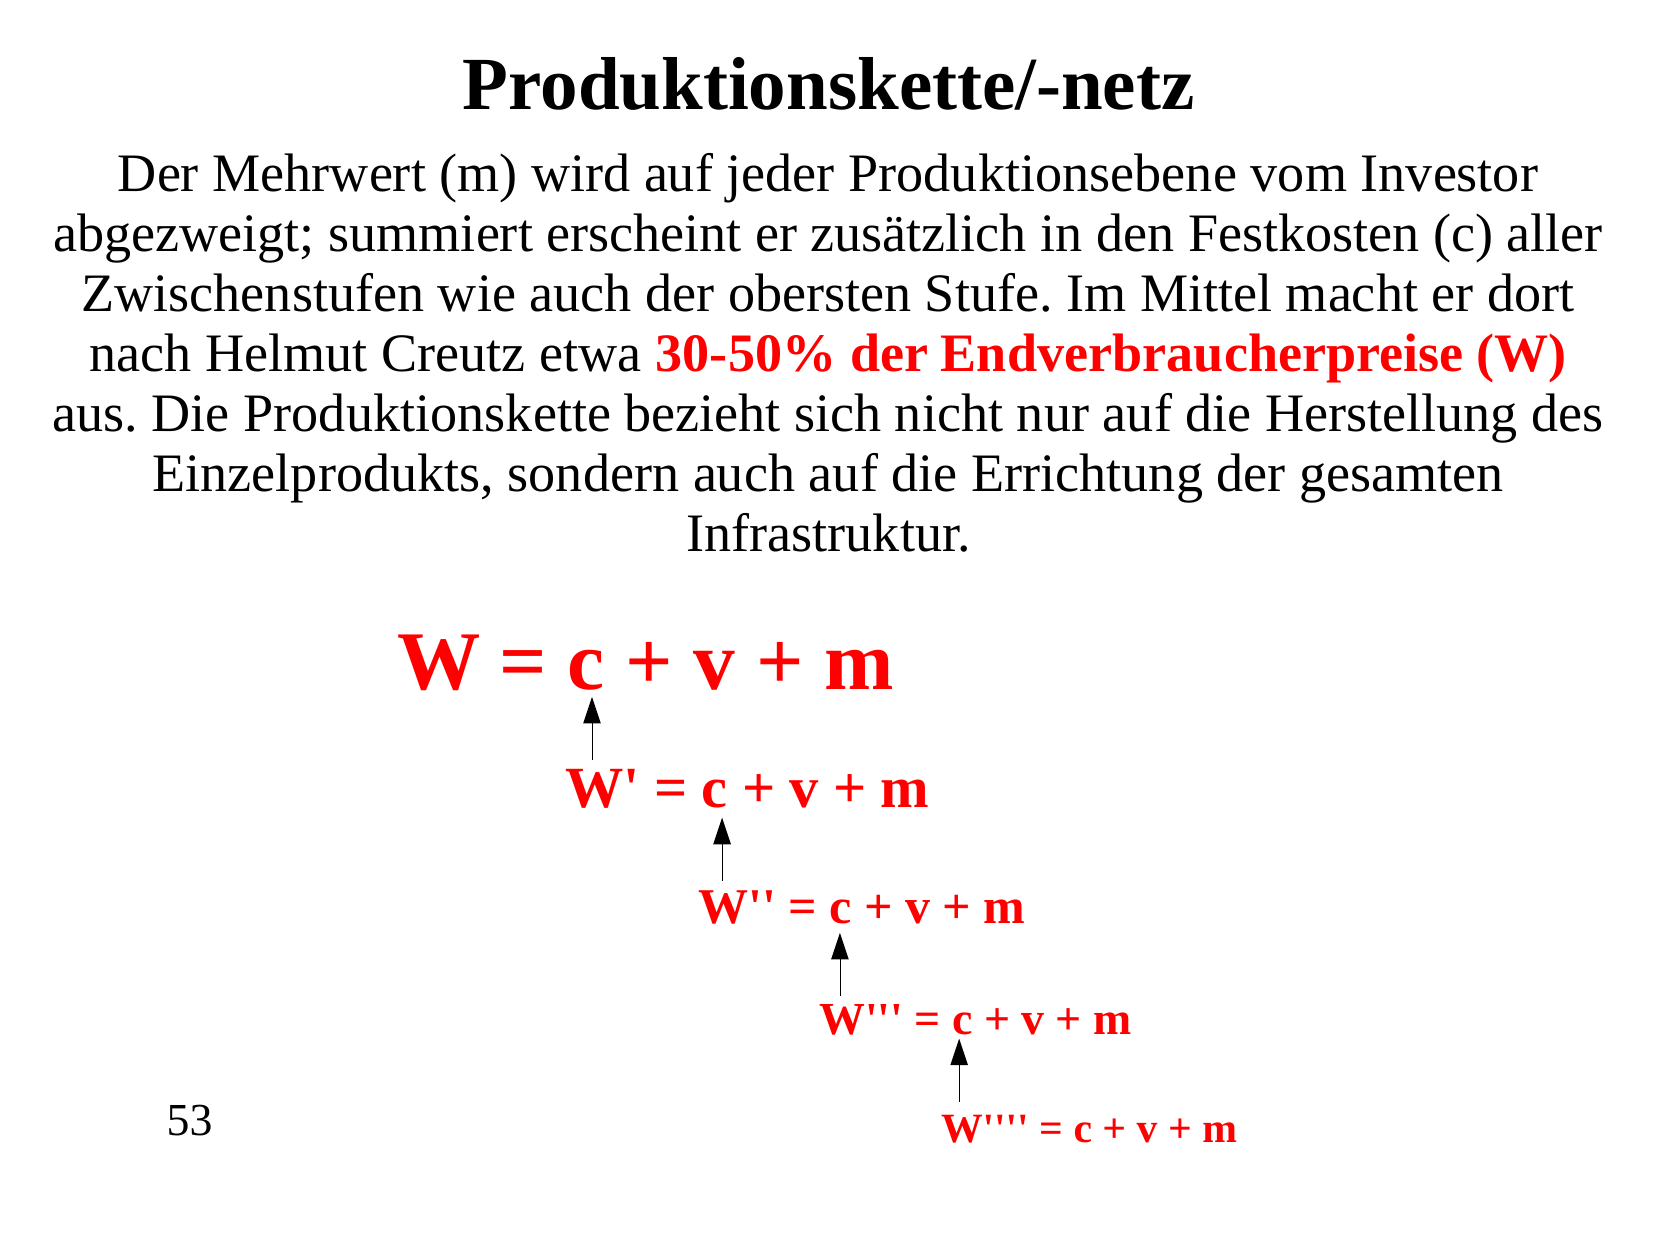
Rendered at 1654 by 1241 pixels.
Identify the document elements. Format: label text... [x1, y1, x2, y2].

text_box W'' = c + v + m [683, 871, 1057, 943]
text_box W''' = c + v + m [804, 986, 1160, 1058]
text_box W = c + v + m [382, 608, 1004, 733]
text_box Produktionskette/-netz Der Mehrwert (m) wird auf jeder Produktionsebene vom Investor abgezweigt; summiert erscheint er zusätzlich in den Festkosten (c) aller Zwischenstufen wie auch der obersten Stufe. Im Mittel macht er dort nach Helmut Creutz etwa 30-50% der Endverbraucherpreise (W) aus. Die Produktionskette bezieht sich nicht nur auf die Herstellung des Einzelprodukts, sondern auch auf die Errichtung der gesamten Infrastruktur. [36, 35, 1622, 580]
text_box <Foliennummer> [14, 1087, 365, 1158]
text_box W' = c + v + m [550, 748, 966, 836]
text_box W'''' = c + v + m [926, 1098, 1262, 1165]
